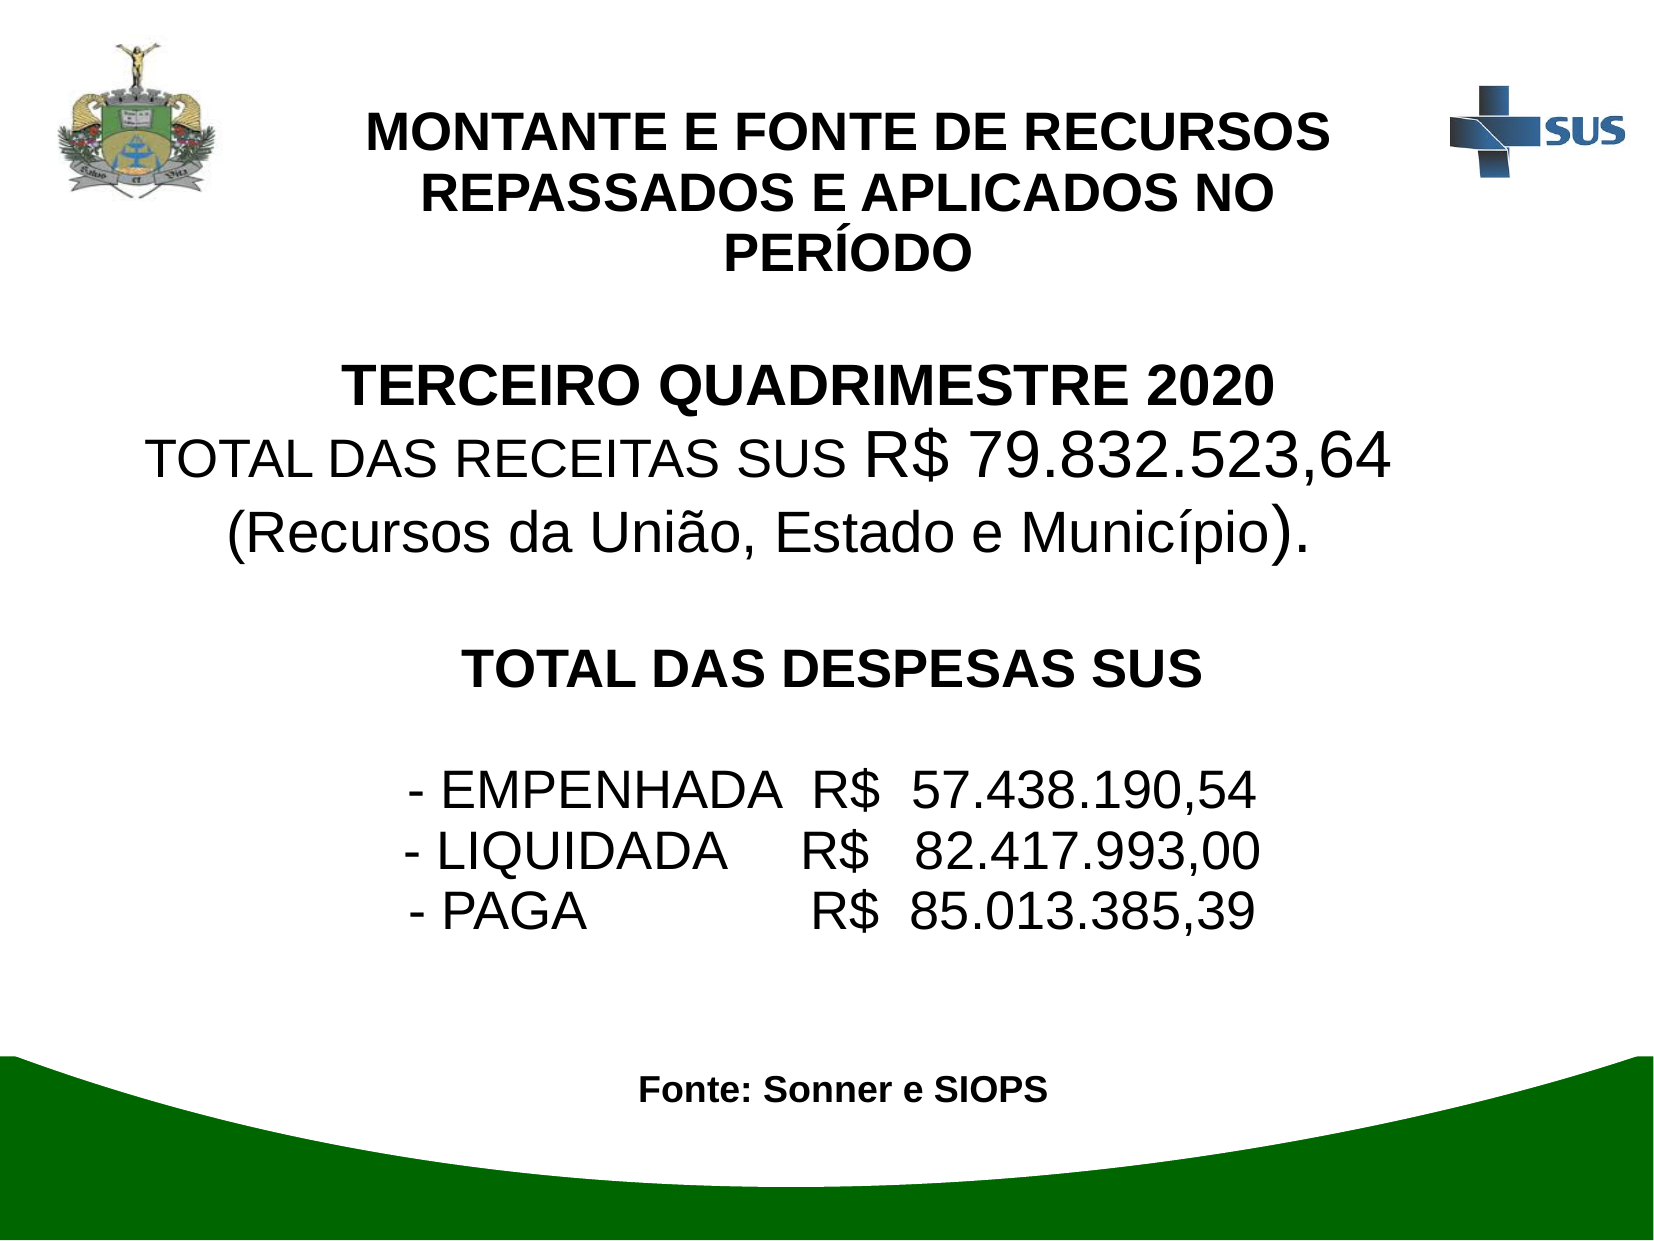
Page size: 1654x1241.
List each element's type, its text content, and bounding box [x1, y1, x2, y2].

text_box TOTAL DAS DESPESAS SUS - EMPENHADA R$ 57.438.190,54 - LIQUIDADA R$ 82.417.993,00 - PAGA R$ 85.013.385,39 [354, 631, 1312, 969]
text_box TERCEIRO QUADRIMESTRE 2020 TOTAL DAS RECEITAS SUS R$ 79.832.523,64 (Recursos da União, Estado e Município). [129, 344, 1489, 722]
picture [47, 35, 225, 213]
text_box Fonte: Sonner e SIOPS [577, 1060, 1110, 1188]
picture [1449, 85, 1630, 178]
text_box [0, 1050, 1654, 1241]
text_box MONTANTE E FONTE DE RECURSOS REPASSADOS E APLICADOS NO PERÍODO [295, 94, 1403, 296]
text_box [11, 159, 1607, 1012]
